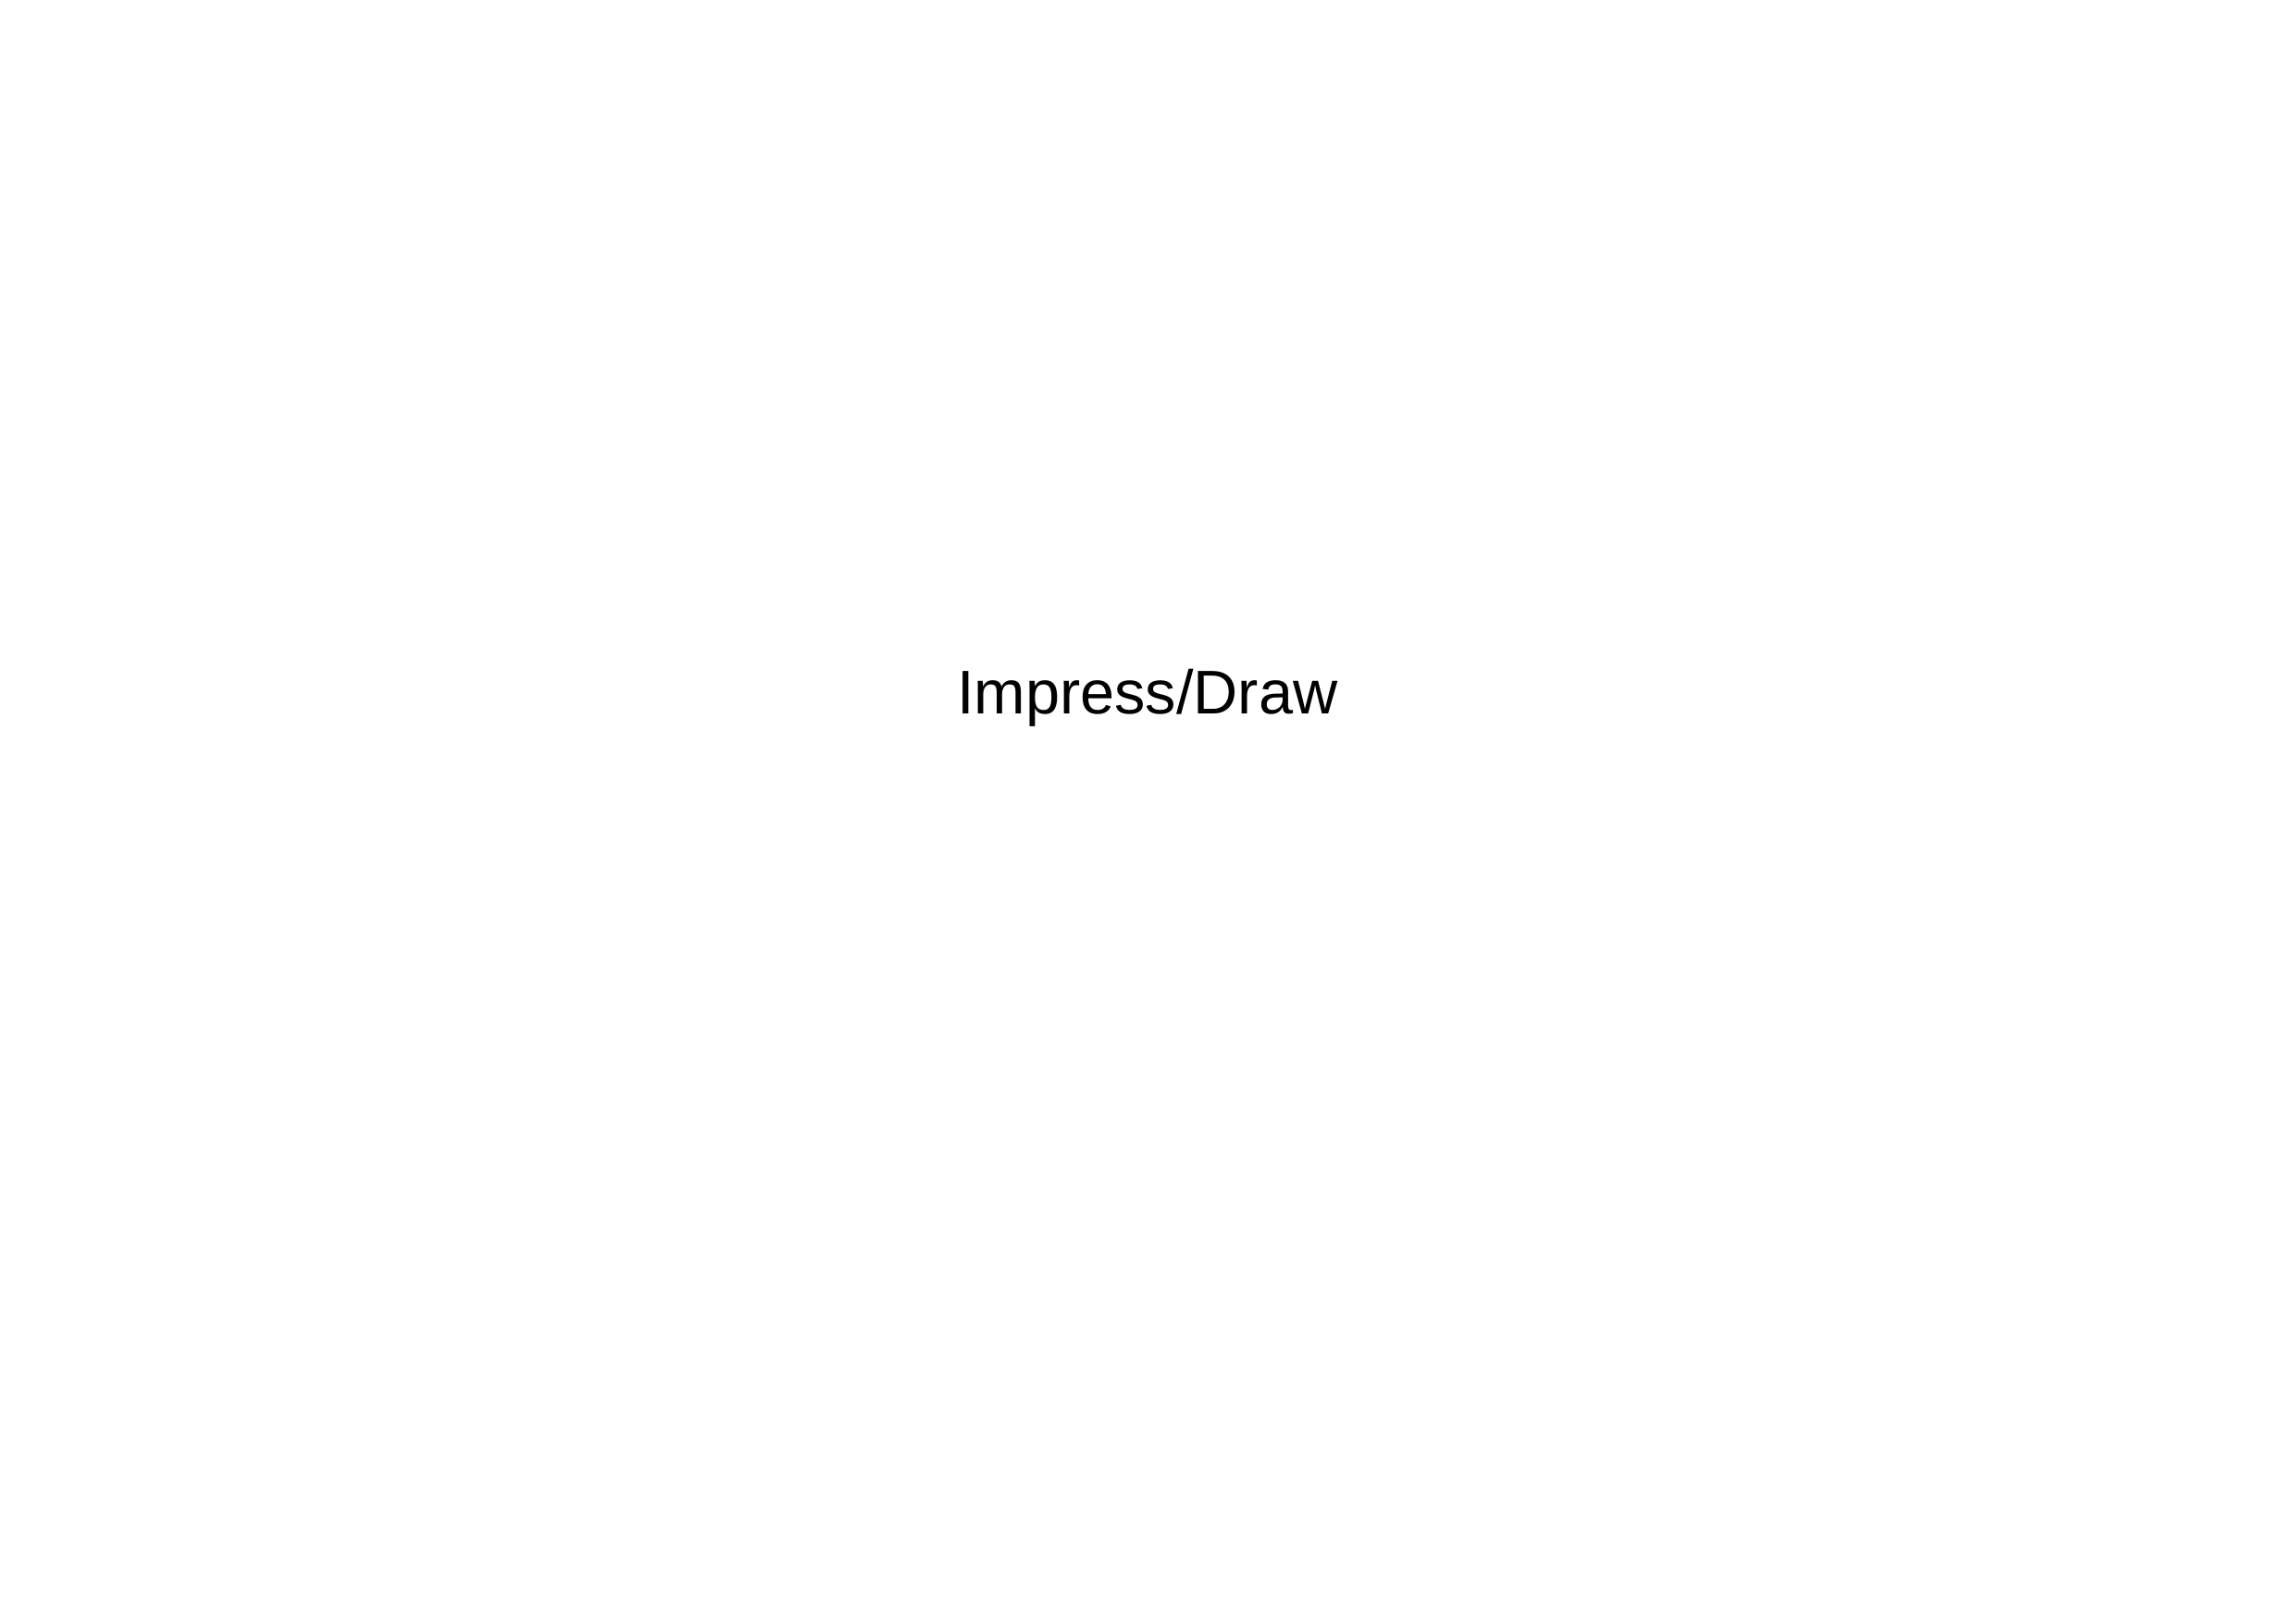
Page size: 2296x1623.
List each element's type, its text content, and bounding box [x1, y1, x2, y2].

subtitle Impress/Draw [115, 64, 2181, 1321]
